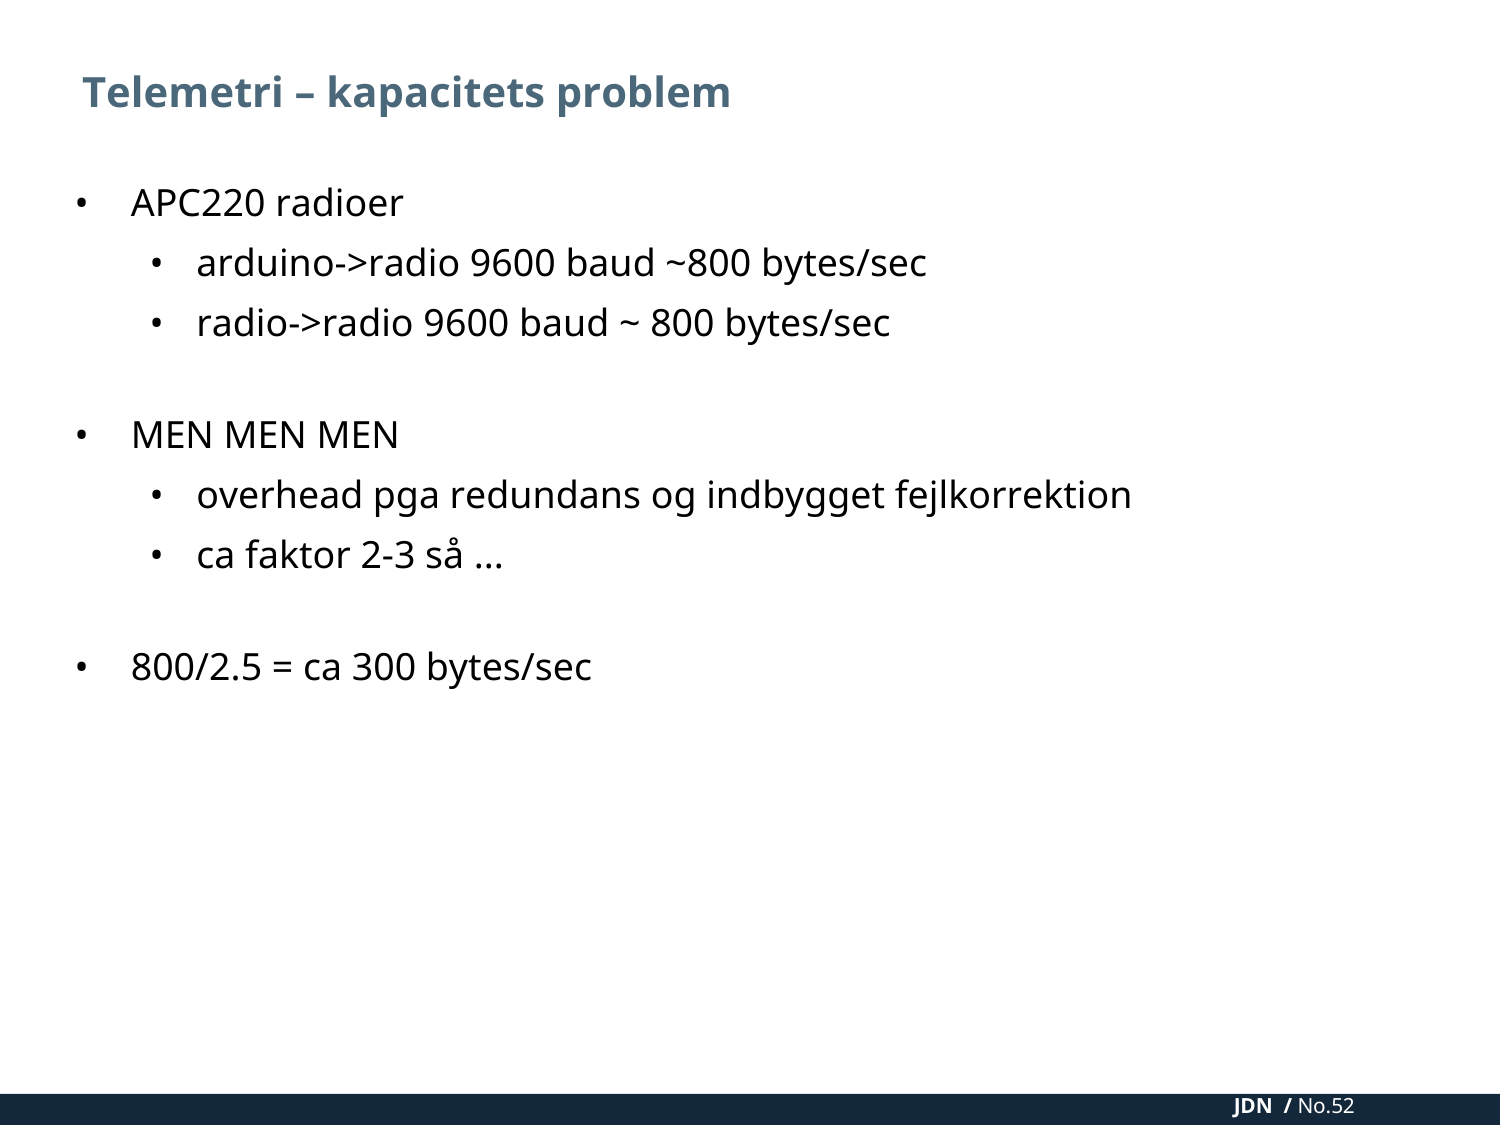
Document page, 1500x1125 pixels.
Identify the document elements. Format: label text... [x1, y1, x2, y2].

list APC220 radioer arduino->radio 9600 baud ~800 bytes/sec radio->radio 9600 baud ~ 800 bytes/sec MEN MEN MEN overhead pga redundans og indbygget fejlkorrektion ca faktor 2-3 så ... 800/2.5 = ca 300 bytes/sec [68, 176, 1462, 1094]
title Telemetri – kapacitets problem [67, 34, 1416, 148]
